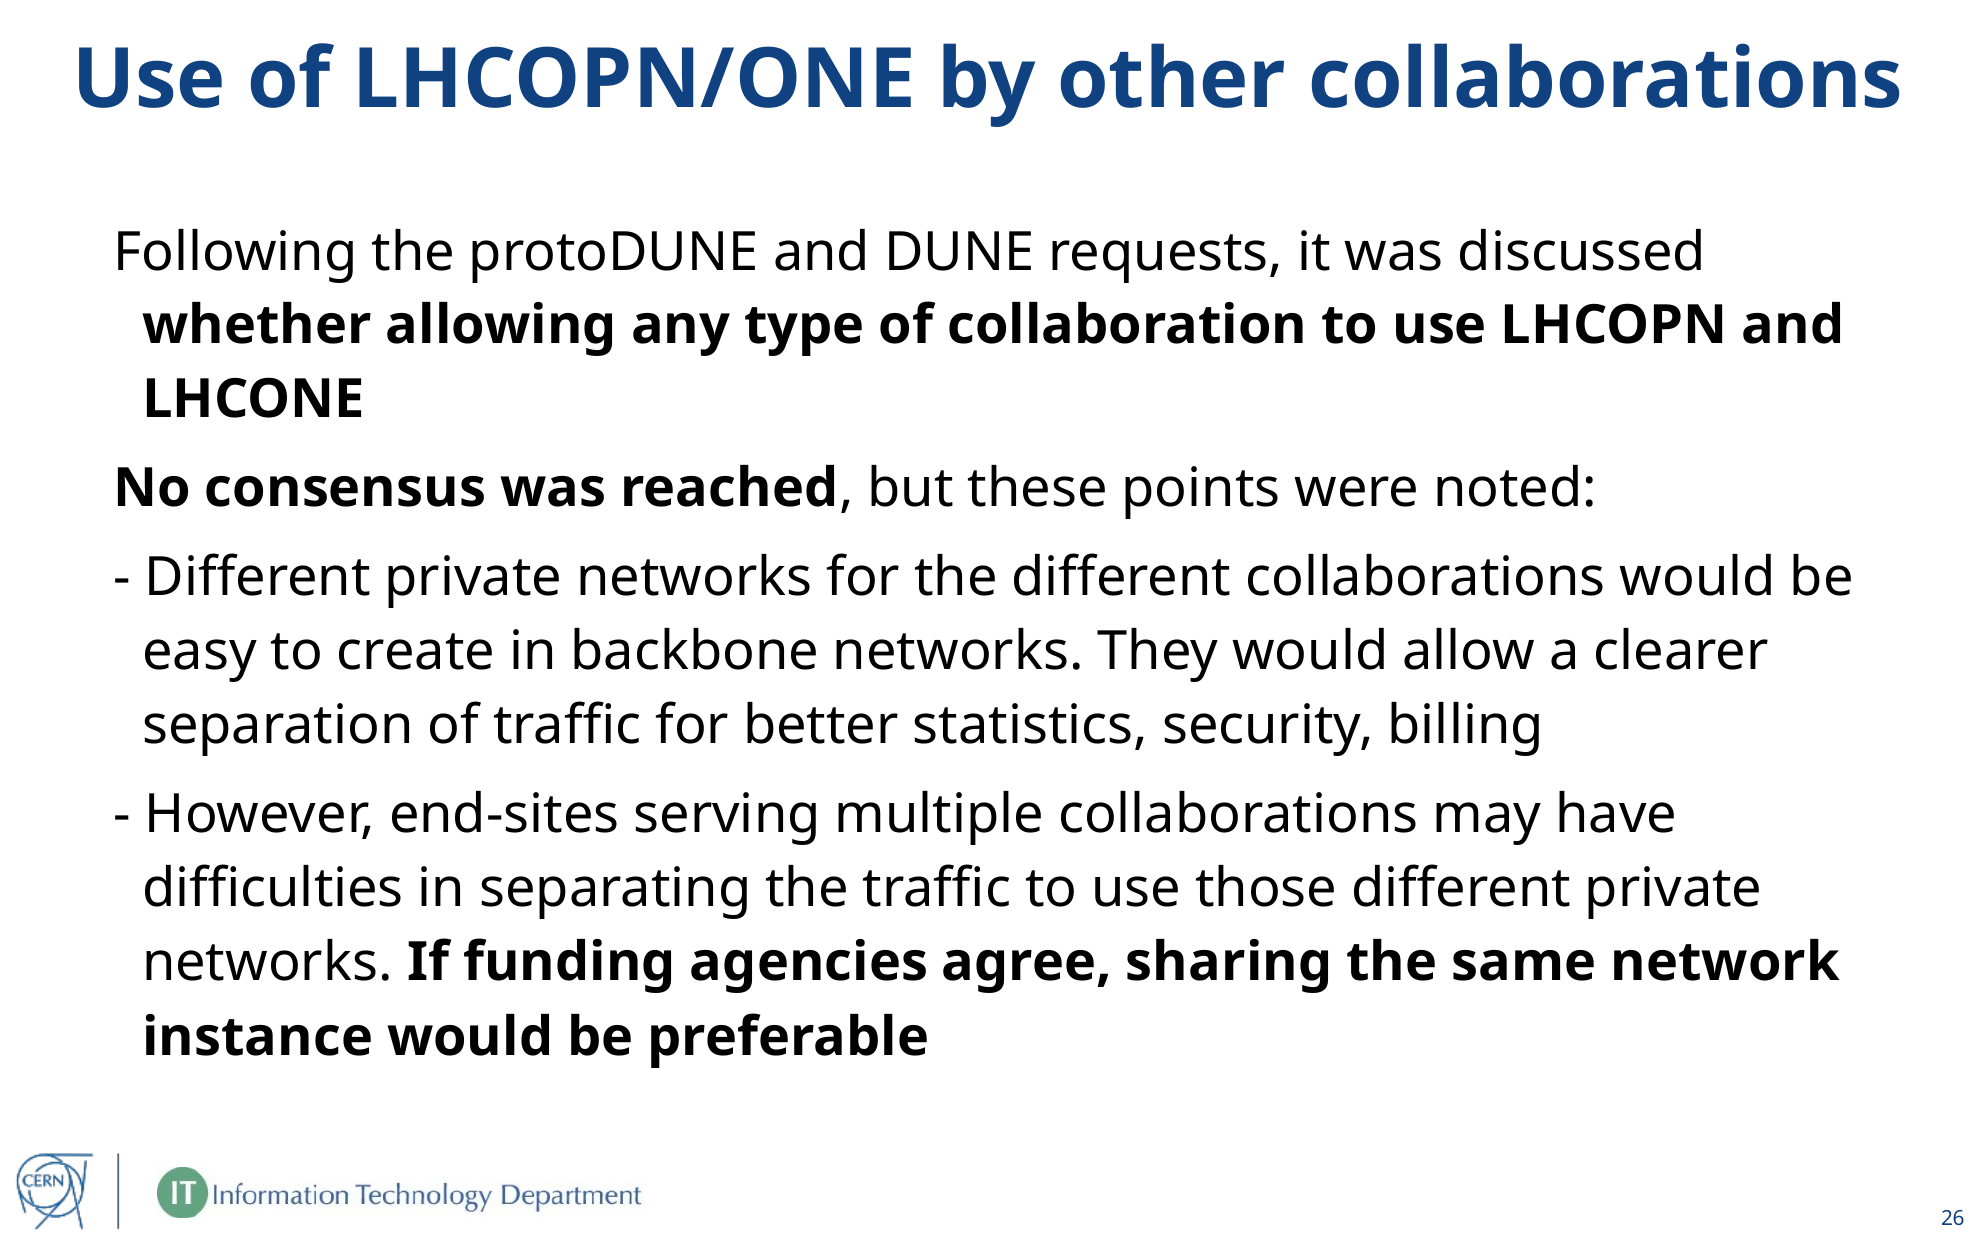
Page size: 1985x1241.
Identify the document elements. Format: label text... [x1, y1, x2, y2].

text_box Following the protoDUNE and DUNE requests, it was discussed whether allowing any type of collaboration to use LHCOPN and LHCONE No consensus was reached, but these points were noted: - Different private networks for the different collaborations would be easy to create in backbone networks. They would allow a clearer separation of traffic for better statistics, security, billing - However, end-sites serving multiple collaborations may have difficulties in separating the traffic to use those different private networks. If funding agencies agree, sharing the same network instance would be preferable [98, 204, 1878, 1241]
picture [38, 1207, 55, 1215]
picture [19, 1188, 64, 1207]
picture [51, 1200, 64, 1215]
picture [16, 1188, 64, 1236]
title Use of LHCOPN/ONE by other collaborations [71, 0, 1948, 212]
